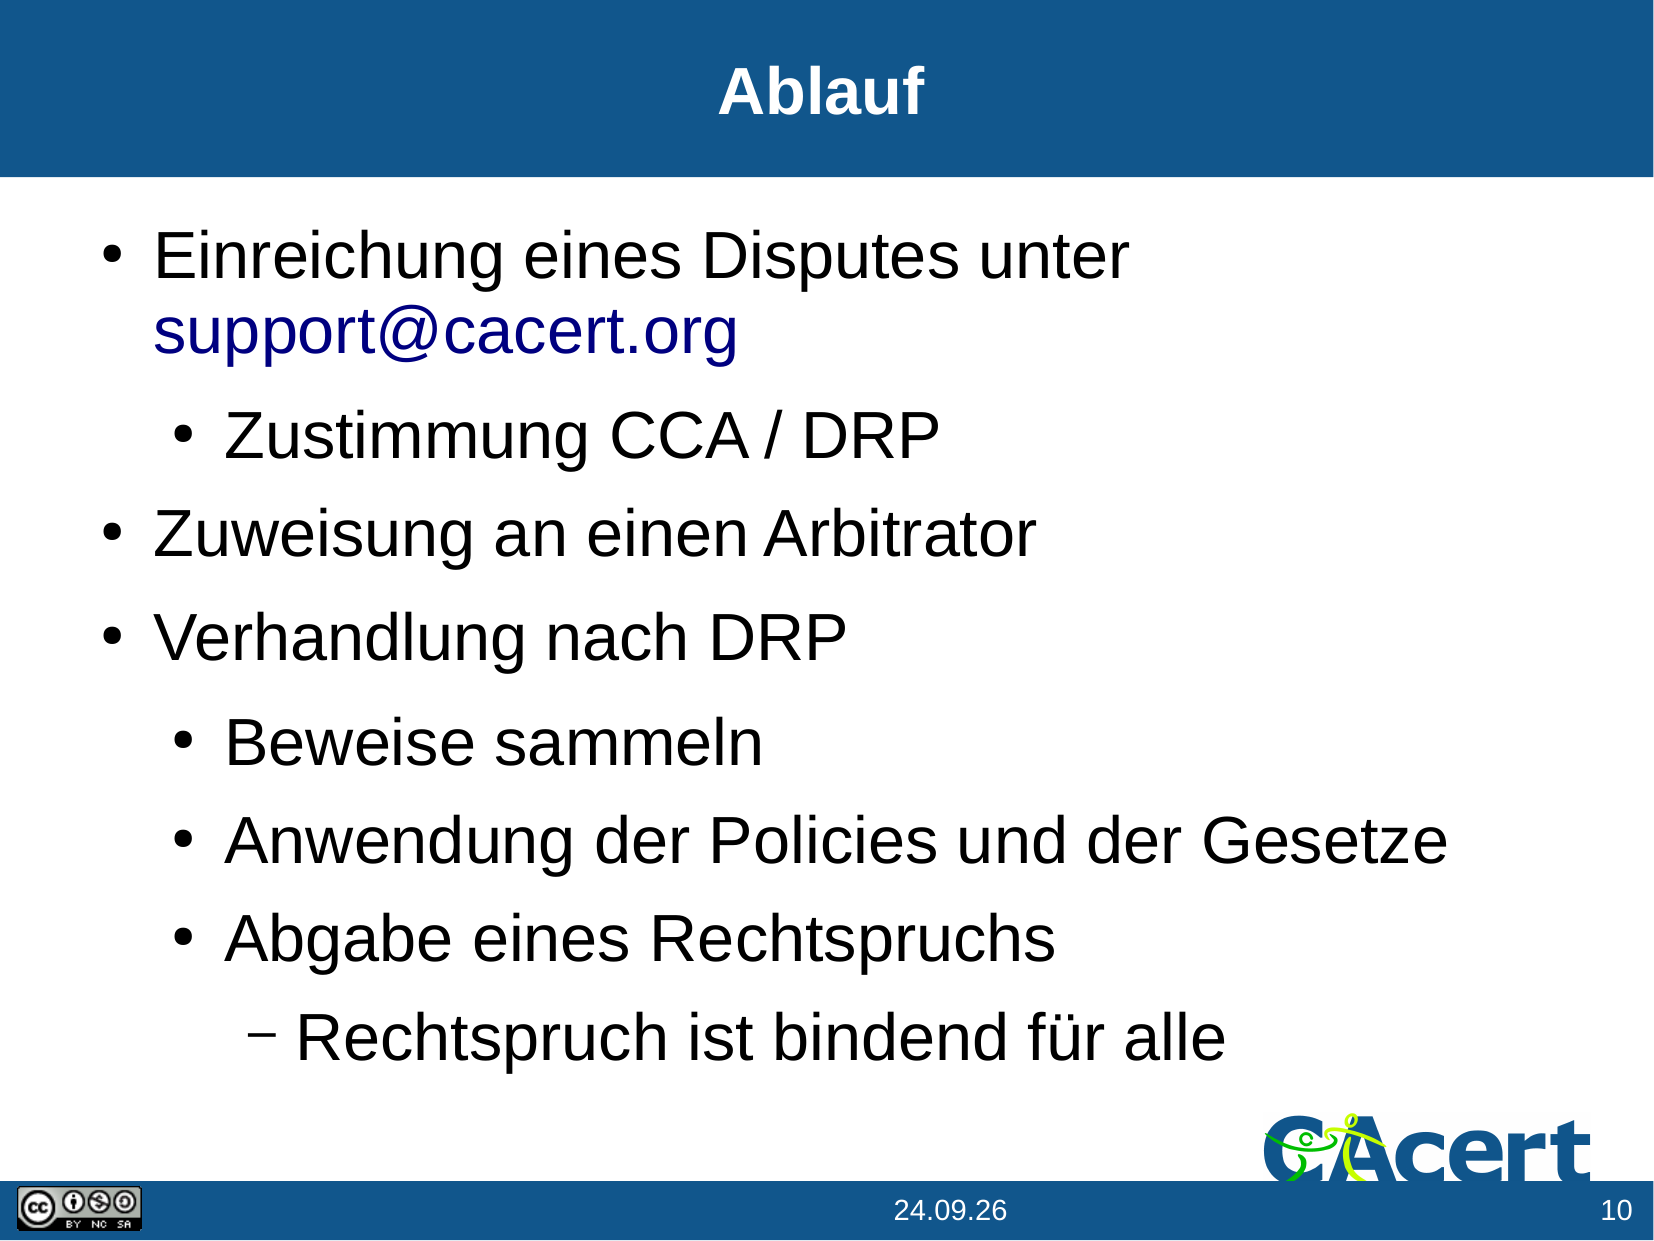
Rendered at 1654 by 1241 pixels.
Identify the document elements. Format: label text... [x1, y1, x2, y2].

picture [17, 1186, 142, 1231]
list Einreichung eines Disputes unter support@cacert.org Zustimmung CCA / DRP Zuweisung an einen Arbitrator Verhandlung nach DRP Beweise sammeln Anwendung der Policies und der Gesetze Abgabe eines Rechtspruchs Rechtspruch ist bindend für alle [82, 218, 1571, 1091]
title Ablauf [76, 17, 1565, 166]
picture [1263, 1112, 1591, 1181]
